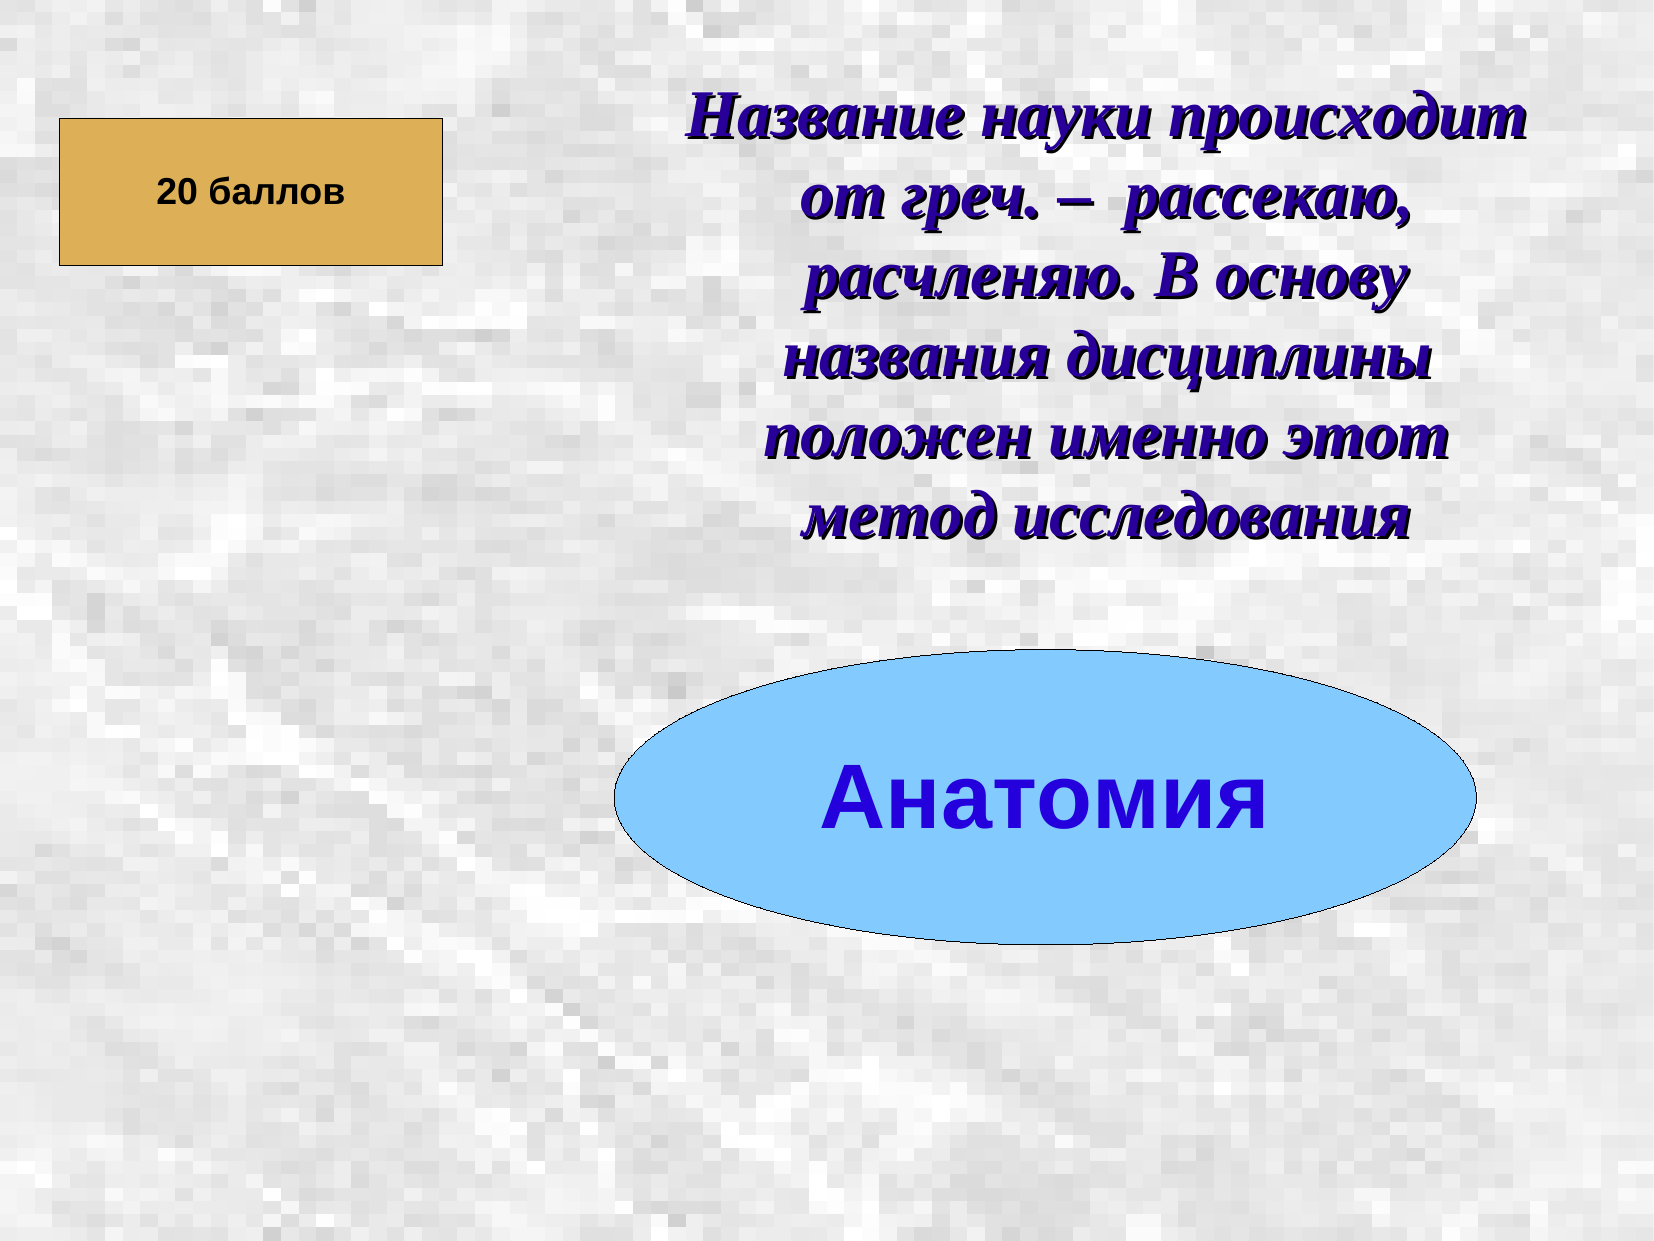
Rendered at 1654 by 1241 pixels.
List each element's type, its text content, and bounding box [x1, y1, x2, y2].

text_box Анатомия [614, 649, 1477, 945]
title Название науки происходит от греч. – рассекаю, расчленяю. В основу названия дисциплины положен именно этот метод исследования [679, 67, 1536, 553]
text_box 20 баллов [59, 118, 443, 266]
